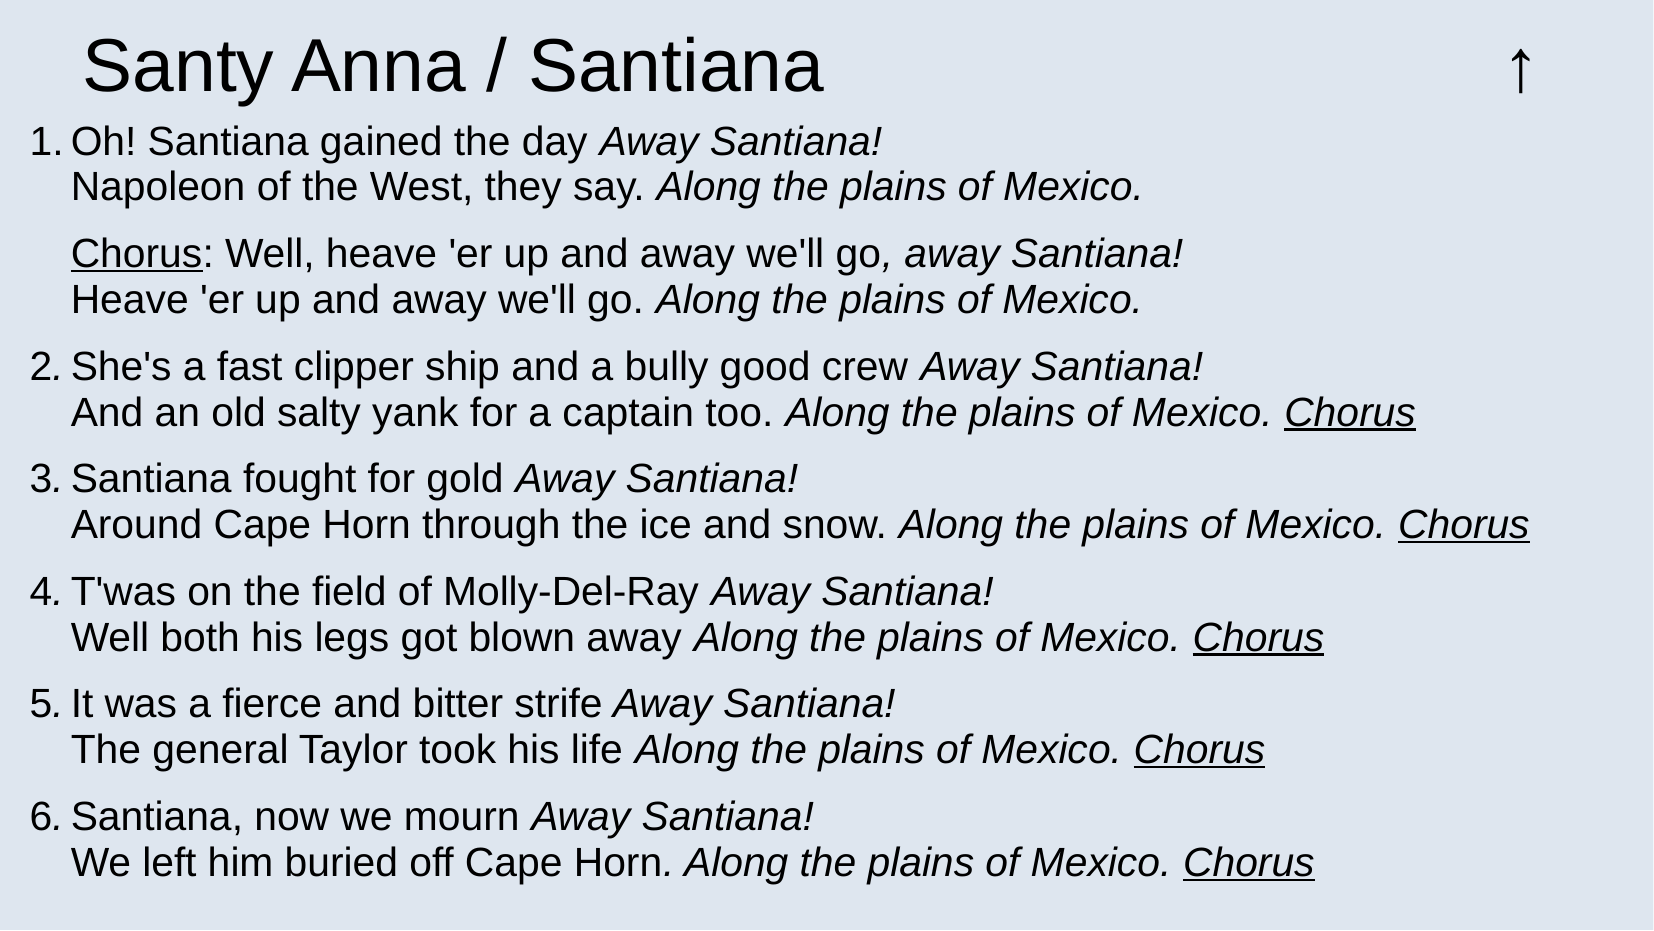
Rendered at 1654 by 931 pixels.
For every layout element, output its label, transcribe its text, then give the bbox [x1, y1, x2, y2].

subtitle 1. Oh! Santiana gained the day Away Santiana! Napoleon of the West, they say. Along the plains of Mexico. Chorus: Well, heave 'er up and away we'll go, away Santiana! Heave 'er up and away we'll go. Along the plains of Mexico. 2. She's a fast clipper ship and a bully good crew Away Santiana! And an old salty yank for a captain too. Along the plains of Mexico. Chorus 3. Santiana fought for gold Away Santiana! Around Cape Horn through the ice and snow. Along the plains of Mexico. Chorus 4. T'was on the field of Molly-Del-Ray Away Santiana! Well both his legs got blown away Along the plains of Mexico. Chorus 5. It was a fierce and bitter strife Away Santiana! The general Taylor took his life Along the plains of Mexico. Chorus 6. Santiana, now we mourn Away Santiana! We left him buried off Cape Horn. Along the plains of Mexico. Chorus [29, 118, 1625, 886]
title Santy Anna / Santiana ↑ [82, 23, 1571, 108]
